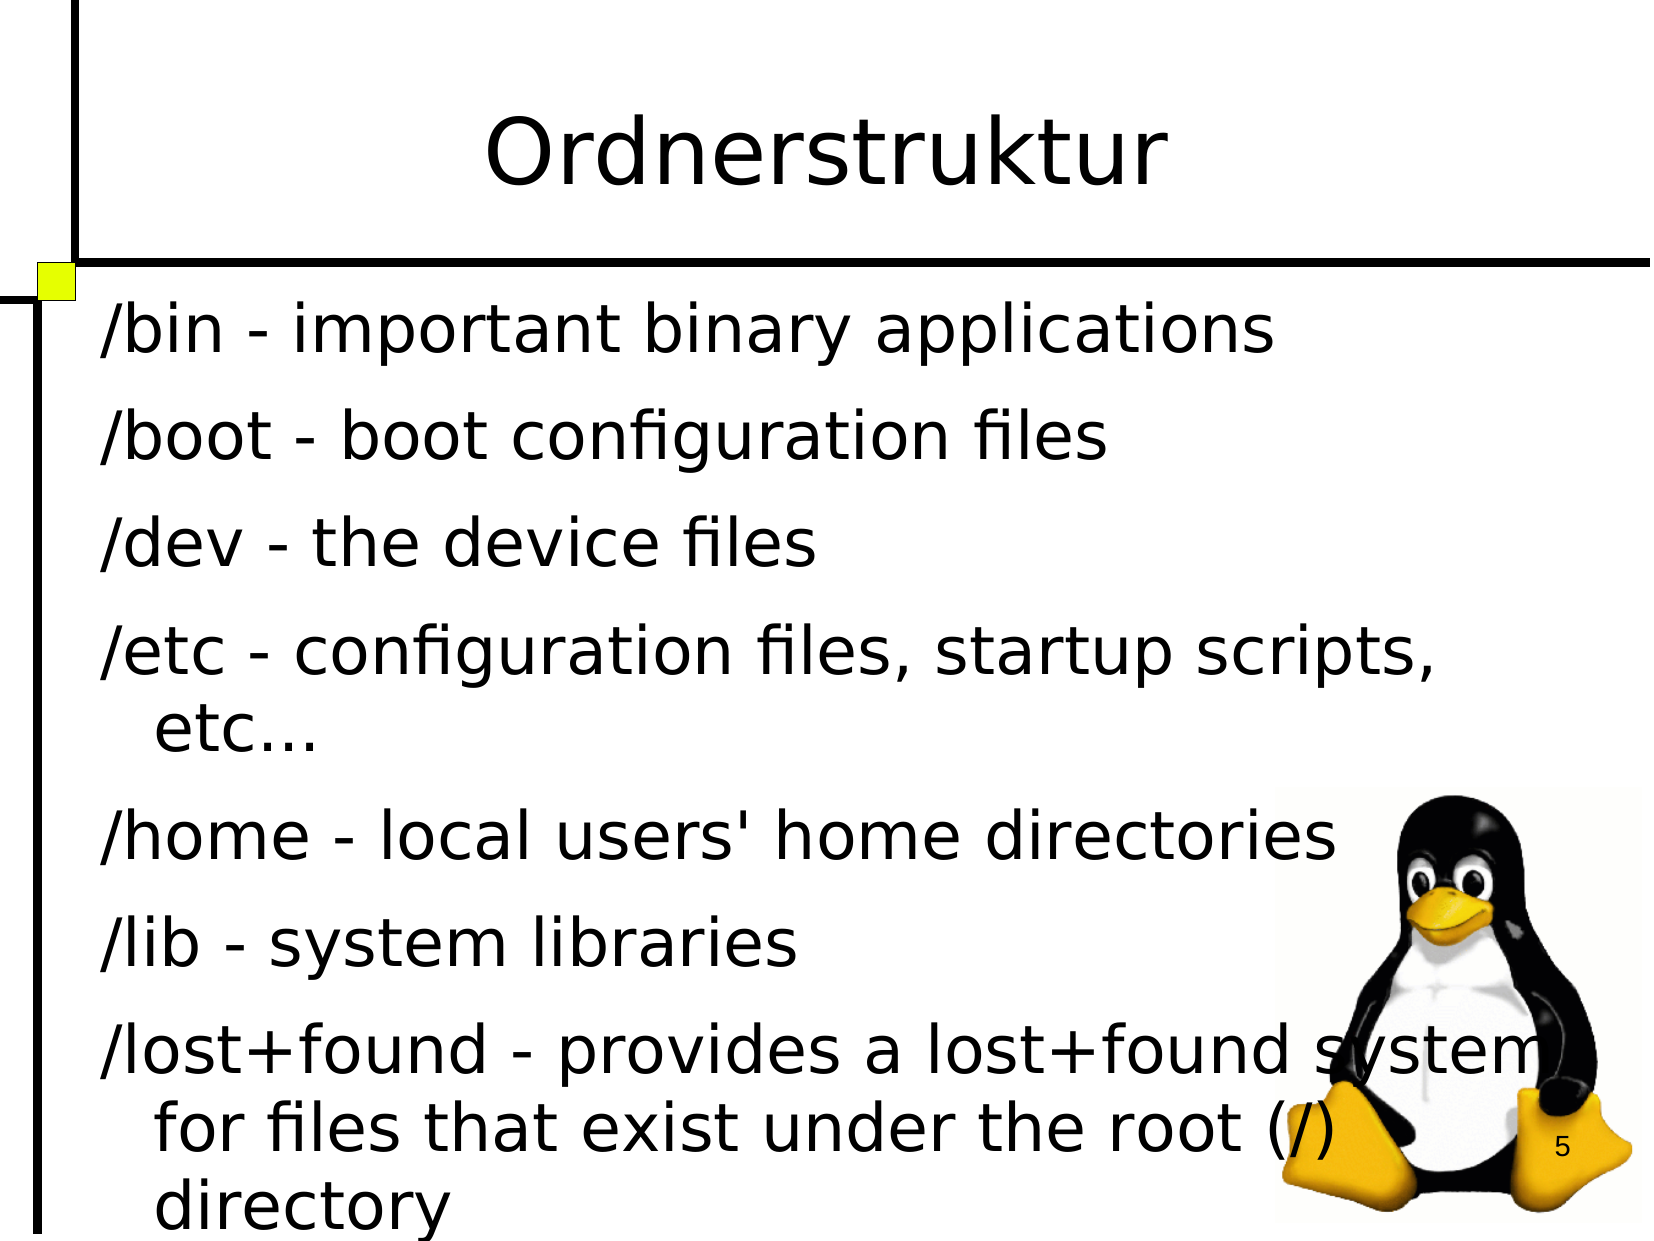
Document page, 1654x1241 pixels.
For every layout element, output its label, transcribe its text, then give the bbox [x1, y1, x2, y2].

title Ordnerstruktur [82, 49, 1571, 257]
picture [1571, 787, 1642, 1223]
list /bin - important binary applications /boot - boot configuration files /dev - the device files /etc - configuration files, startup scripts, etc... /home - local users' home directories /lib - system libraries /lost+found - provides a lost+found system for files that exist under the root (/) directory [82, 290, 1571, 1241]
